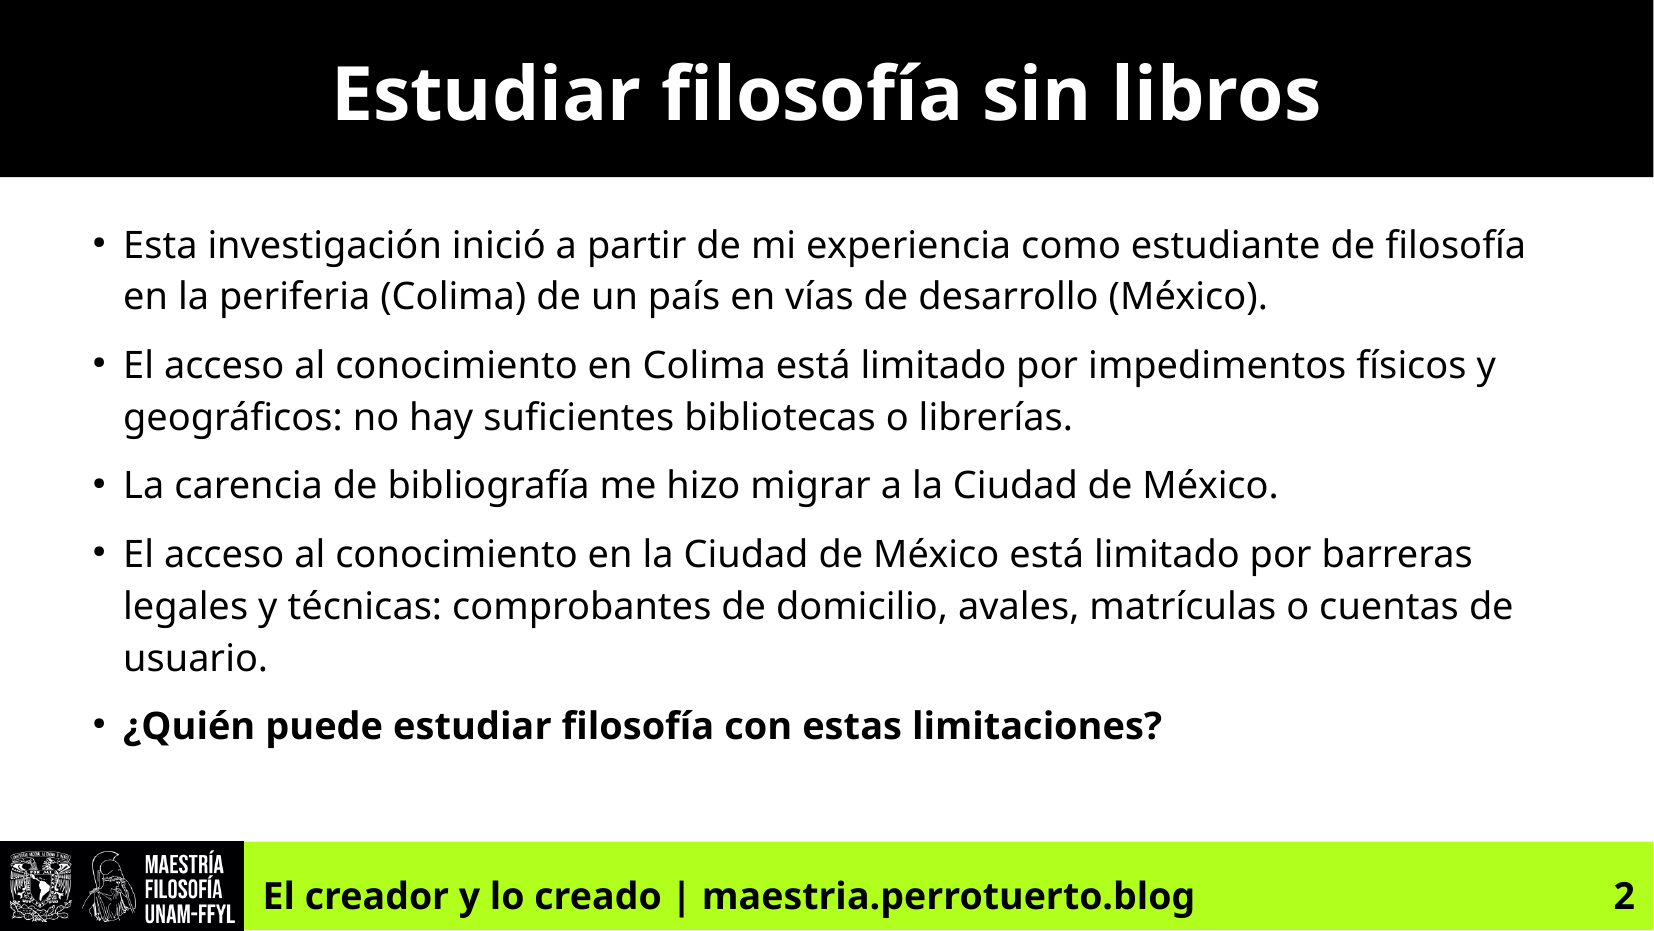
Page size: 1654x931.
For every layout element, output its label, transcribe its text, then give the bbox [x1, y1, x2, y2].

list Esta investigación inició a partir de mi experiencia como estudiante de filosofía en la periferia (Colima) de un país en vías de desarrollo (México). El acceso al conocimiento en Colima está limitado por impedimentos físicos y geográficos: no hay suficientes bibliotecas o librerías. La carencia de bibliografía me hizo migrar a la Ciudad de México. El acceso al conocimiento en la Ciudad de México está limitado por barreras legales y técnicas: comprobantes de domicilio, avales, matrículas o cuentas de usuario. ¿Quién puede estudiar filosofía con estas limitaciones? [82, 217, 1571, 758]
title Estudiar filosofía sin libros [82, 13, 1571, 169]
picture [0, 841, 244, 931]
